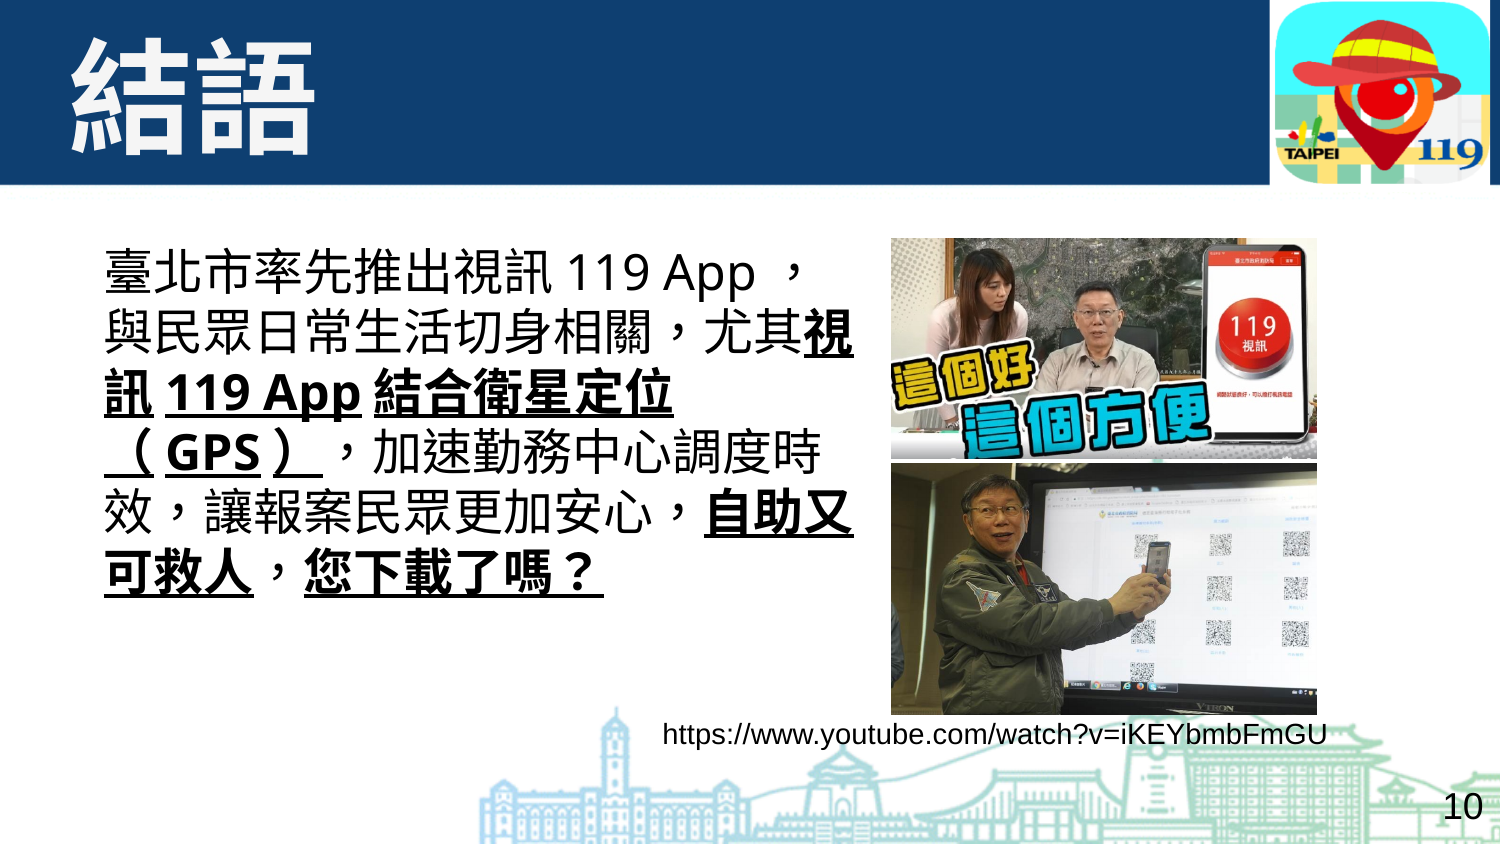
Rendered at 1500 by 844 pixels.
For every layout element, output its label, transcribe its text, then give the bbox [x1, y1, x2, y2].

picture [1269, 0, 1491, 192]
picture [891, 463, 1317, 715]
text_box 臺北市率先推出視訊119 App，與民眾日常生活切身相關，尤其視訊119 App結合衛星定位（GPS），加速勤務中心調度時效，讓報案民眾更加安心，自助又可救人，您下載了嗎？ [88, 233, 880, 608]
text_box 結語 [53, 12, 1046, 162]
text_box https://www.youtube.com/watch?v=iKEYbmbFmGU [648, 708, 1398, 758]
picture [891, 238, 1317, 459]
text_box 10 [1427, 774, 1500, 836]
